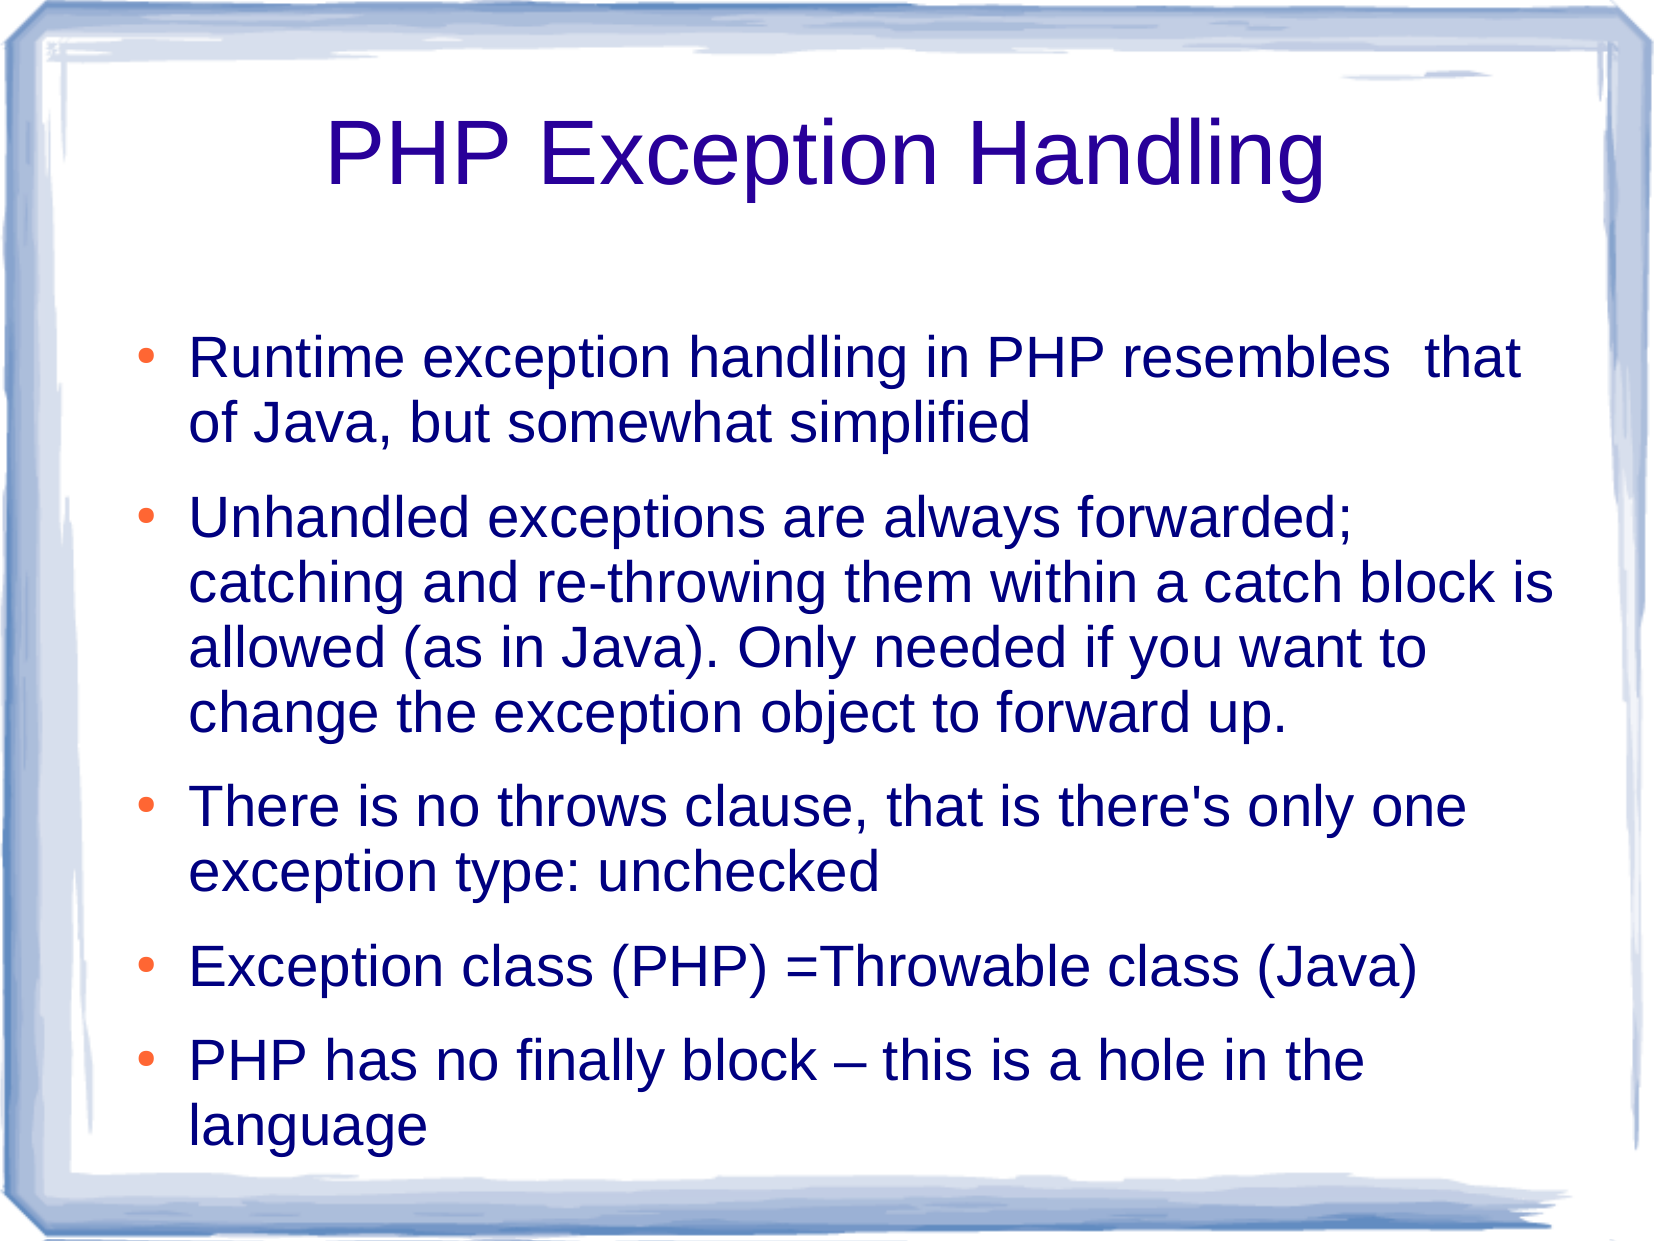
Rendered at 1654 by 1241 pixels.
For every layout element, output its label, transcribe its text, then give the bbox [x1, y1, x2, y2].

list Runtime exception handling in PHP resembles that of Java, but somewhat simplified Unhandled exceptions are always forwarded; catching and re-throwing them within a catch block is allowed (as in Java). Only needed if you want to change the exception object to forward up. There is no throws clause, that is there's only one exception type: unchecked Exception class (PHP) =Throwable class (Java) PHP has no finally block – this is a hole in the language [118, 324, 1571, 1159]
picture [0, 0, 1654, 1241]
title PHP Exception Handling [82, 49, 1571, 257]
